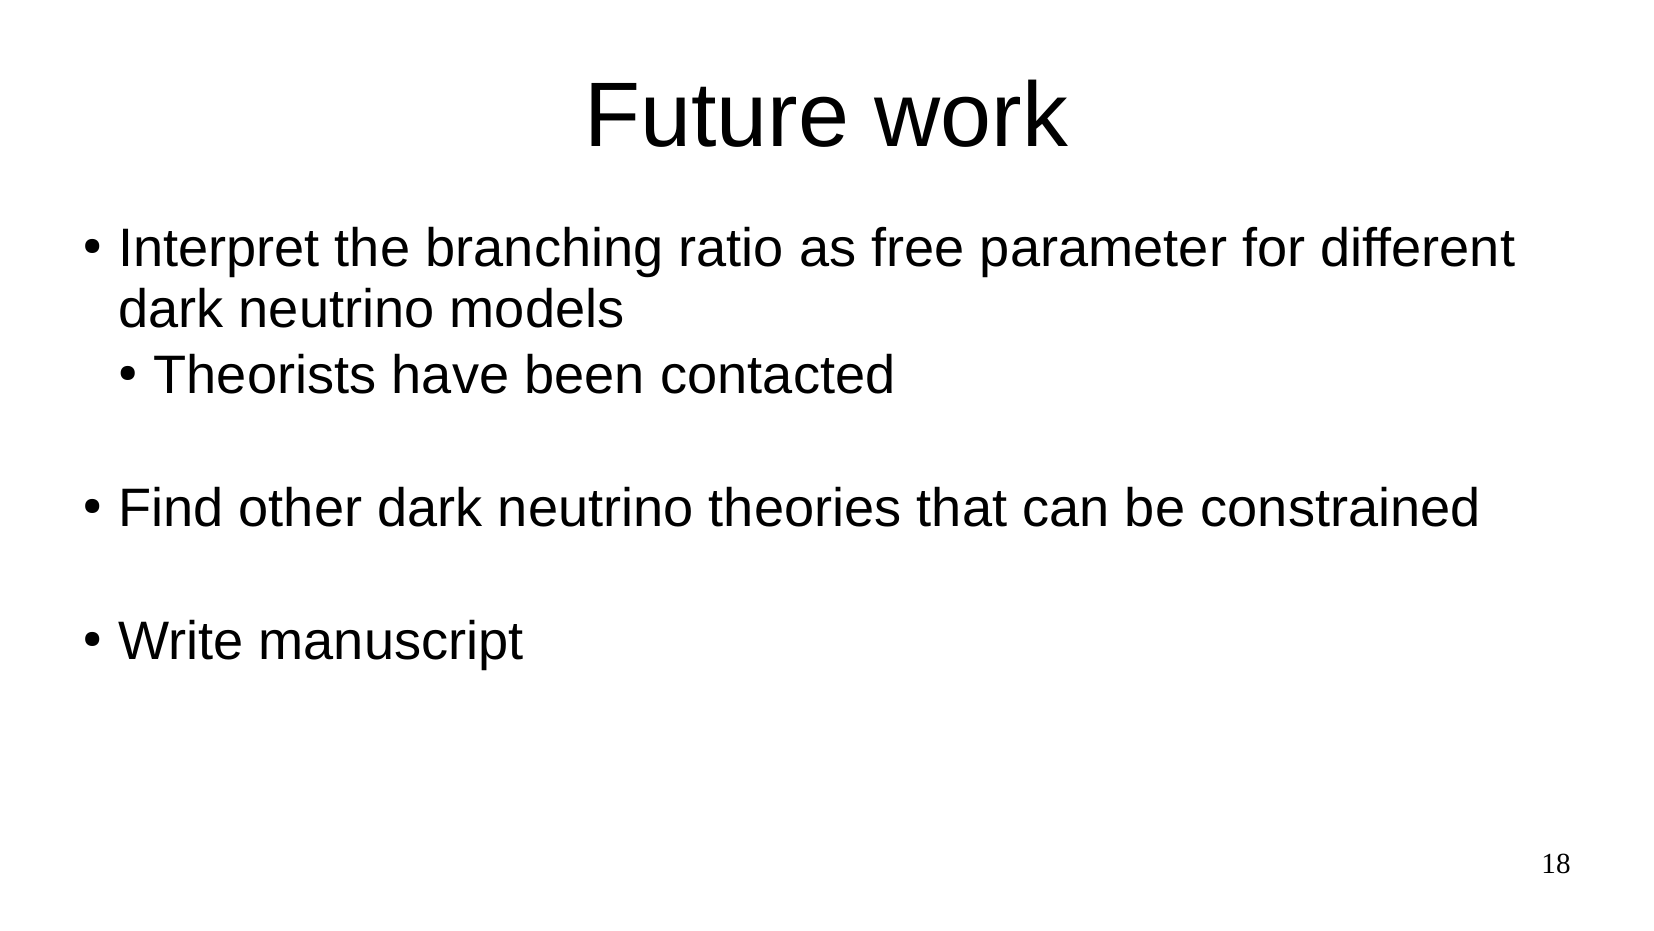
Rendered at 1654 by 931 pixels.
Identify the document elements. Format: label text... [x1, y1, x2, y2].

title Future work [82, 37, 1571, 193]
subtitle Interpret the branching ratio as free parameter for different dark neutrino models Theorists have been contacted Find other dark neutrino theories that can be constrained Write manuscript [82, 217, 1536, 889]
